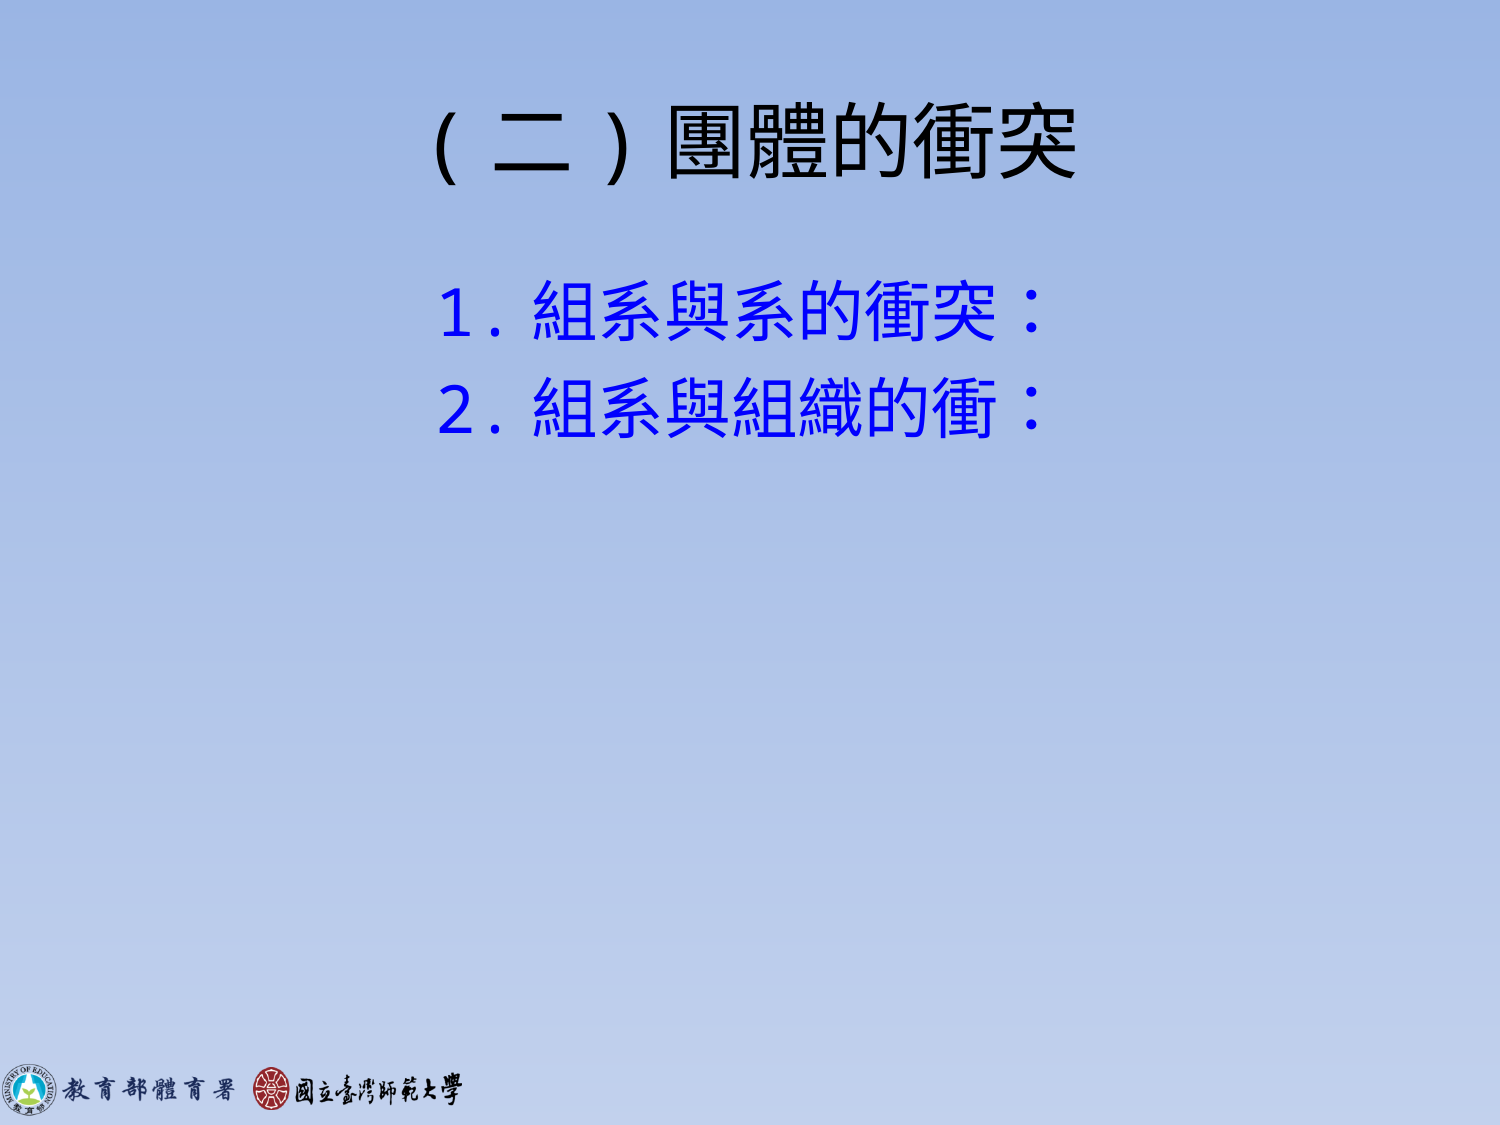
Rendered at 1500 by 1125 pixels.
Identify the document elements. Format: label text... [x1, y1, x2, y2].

list 1.組系與系的衝突： 2.組系與組織的衝： [75, 262, 1426, 1005]
title (二)團體的衝突 [75, 45, 1426, 233]
